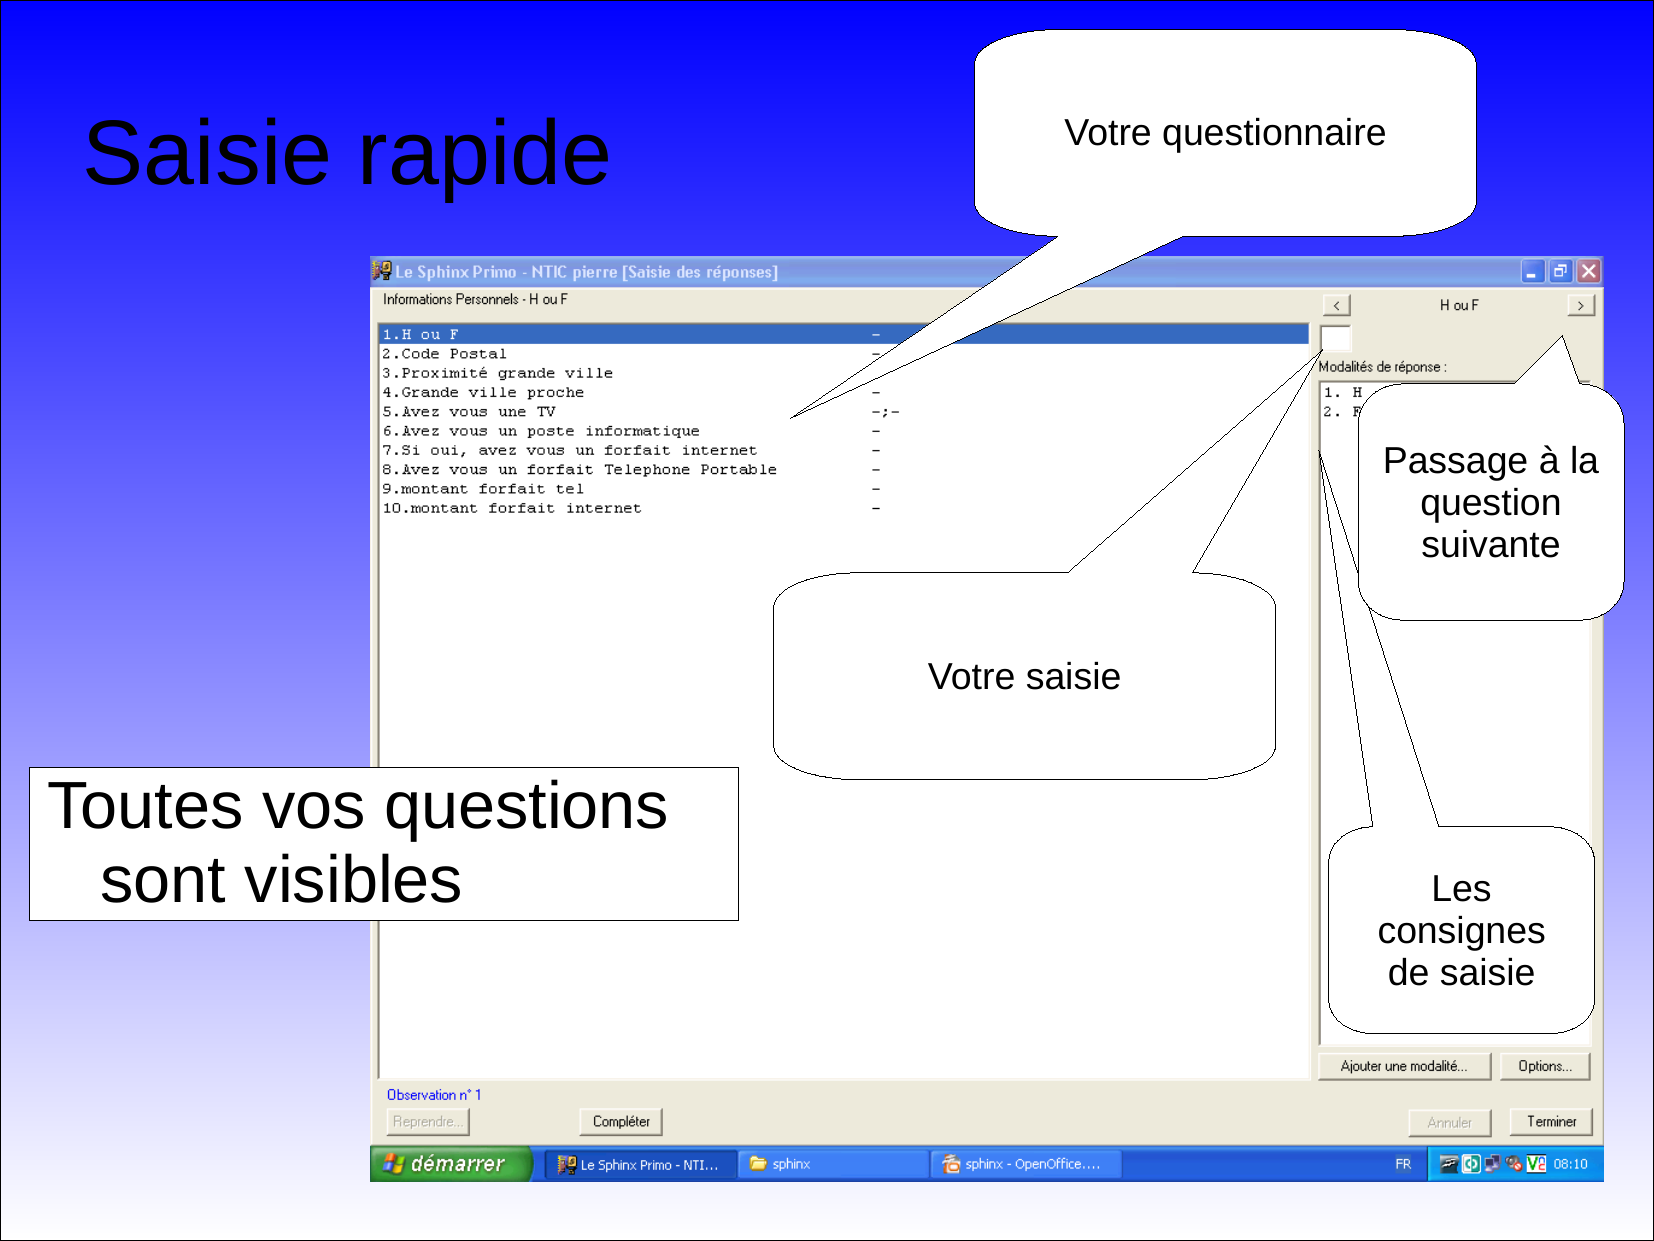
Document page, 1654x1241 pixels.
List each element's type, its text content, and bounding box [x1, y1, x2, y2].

text_box Votre questionnaire [790, 29, 1477, 419]
text_box Votre saisie [773, 349, 1323, 780]
list Toutes vos questions sont visibles [29, 767, 739, 921]
text_box Les consignes de saisie [1318, 450, 1595, 1034]
title Saisie rapide [1143, 49, 1571, 256]
text_box Passage à la question suivante [1358, 335, 1625, 621]
picture [370, 256, 1604, 1182]
title Saisie rapide [82, 49, 1055, 257]
